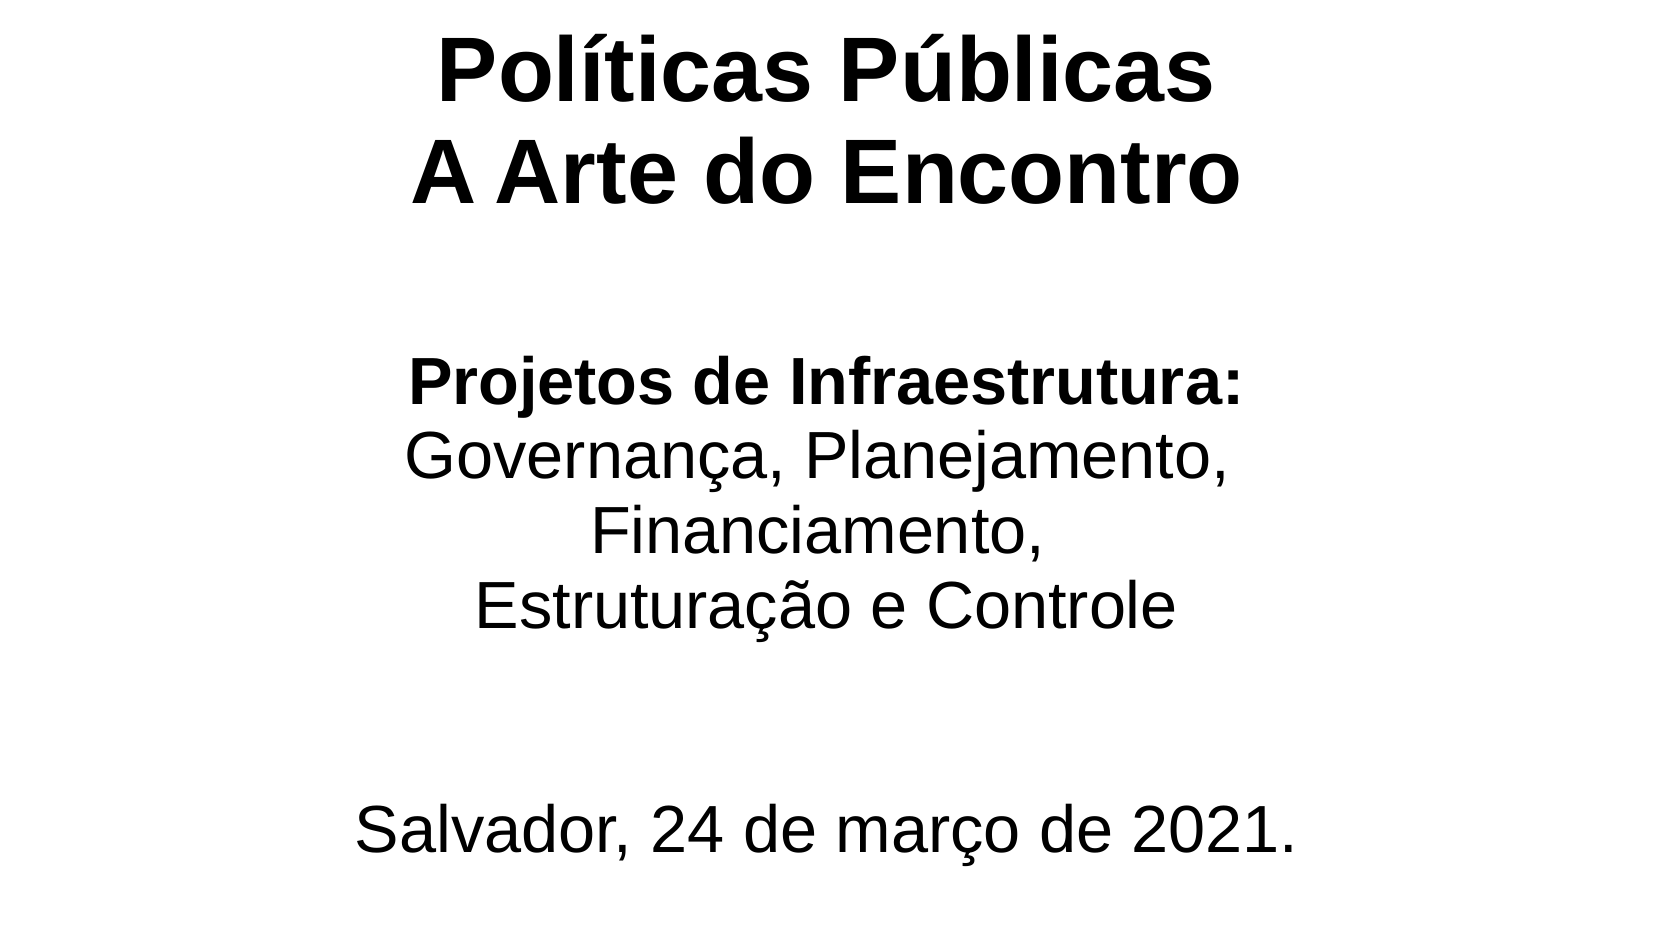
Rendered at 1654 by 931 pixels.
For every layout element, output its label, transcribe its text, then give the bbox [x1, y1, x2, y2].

subtitle Projetos de Infraestrutura: Governança, Planejamento, Financiamento, Estruturação e Controle Salvador, 24 de março de 2021. [82, 335, 1571, 876]
title Políticas Públicas A Arte do Encontro [82, 18, 1571, 224]
